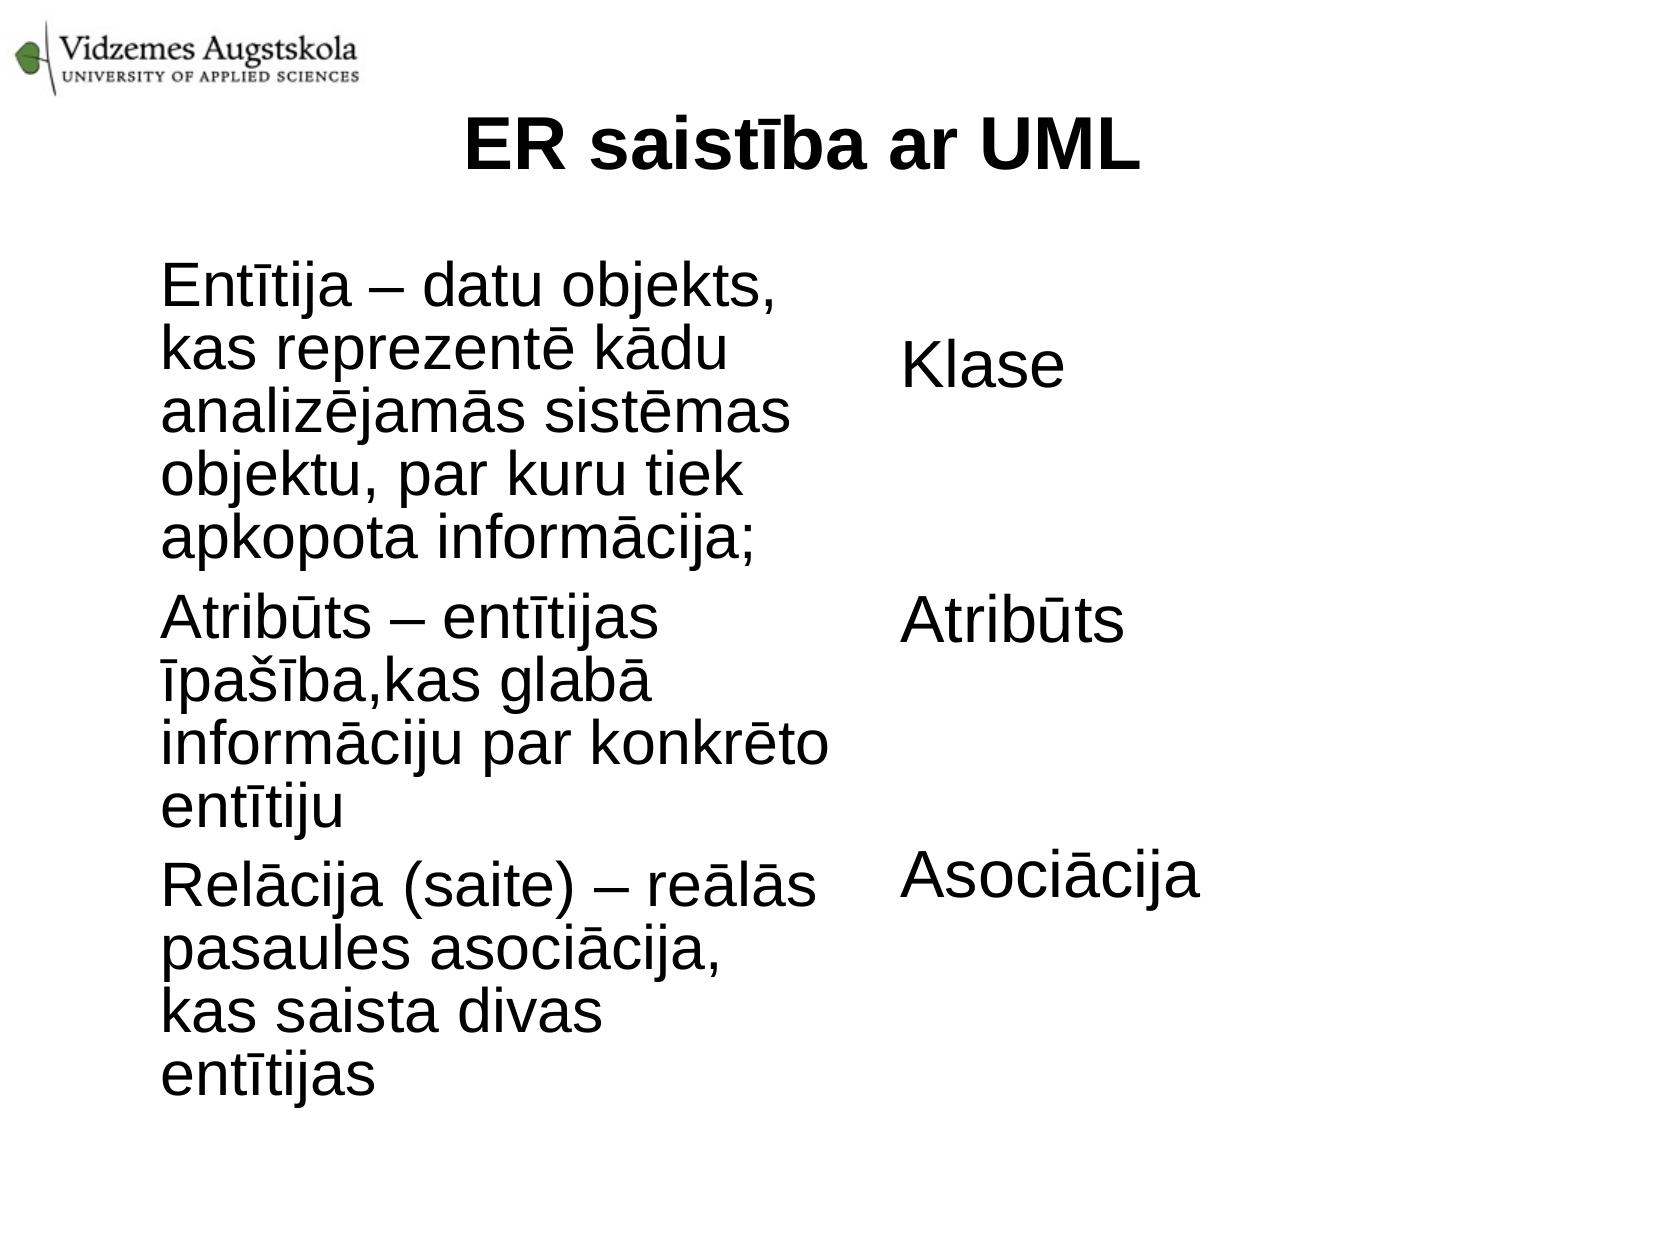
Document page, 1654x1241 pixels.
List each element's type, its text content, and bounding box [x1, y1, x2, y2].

picture [5, 2, 368, 113]
list Entītija – datu objekts, kas reprezentē kādu analizējamās sistēmas objektu, par kuru tiek apkopota informācija; Atribūts – entītijas īpašība,kas glabā informāciju par konkrēto entītiju Relācija (saite) – reālās pasaules asociācija, kas saista divas entītijas [107, 251, 833, 1123]
list Klase Atribūts Asociācija [844, 236, 1570, 1107]
title ER saistība ar UML [94, 96, 1512, 195]
